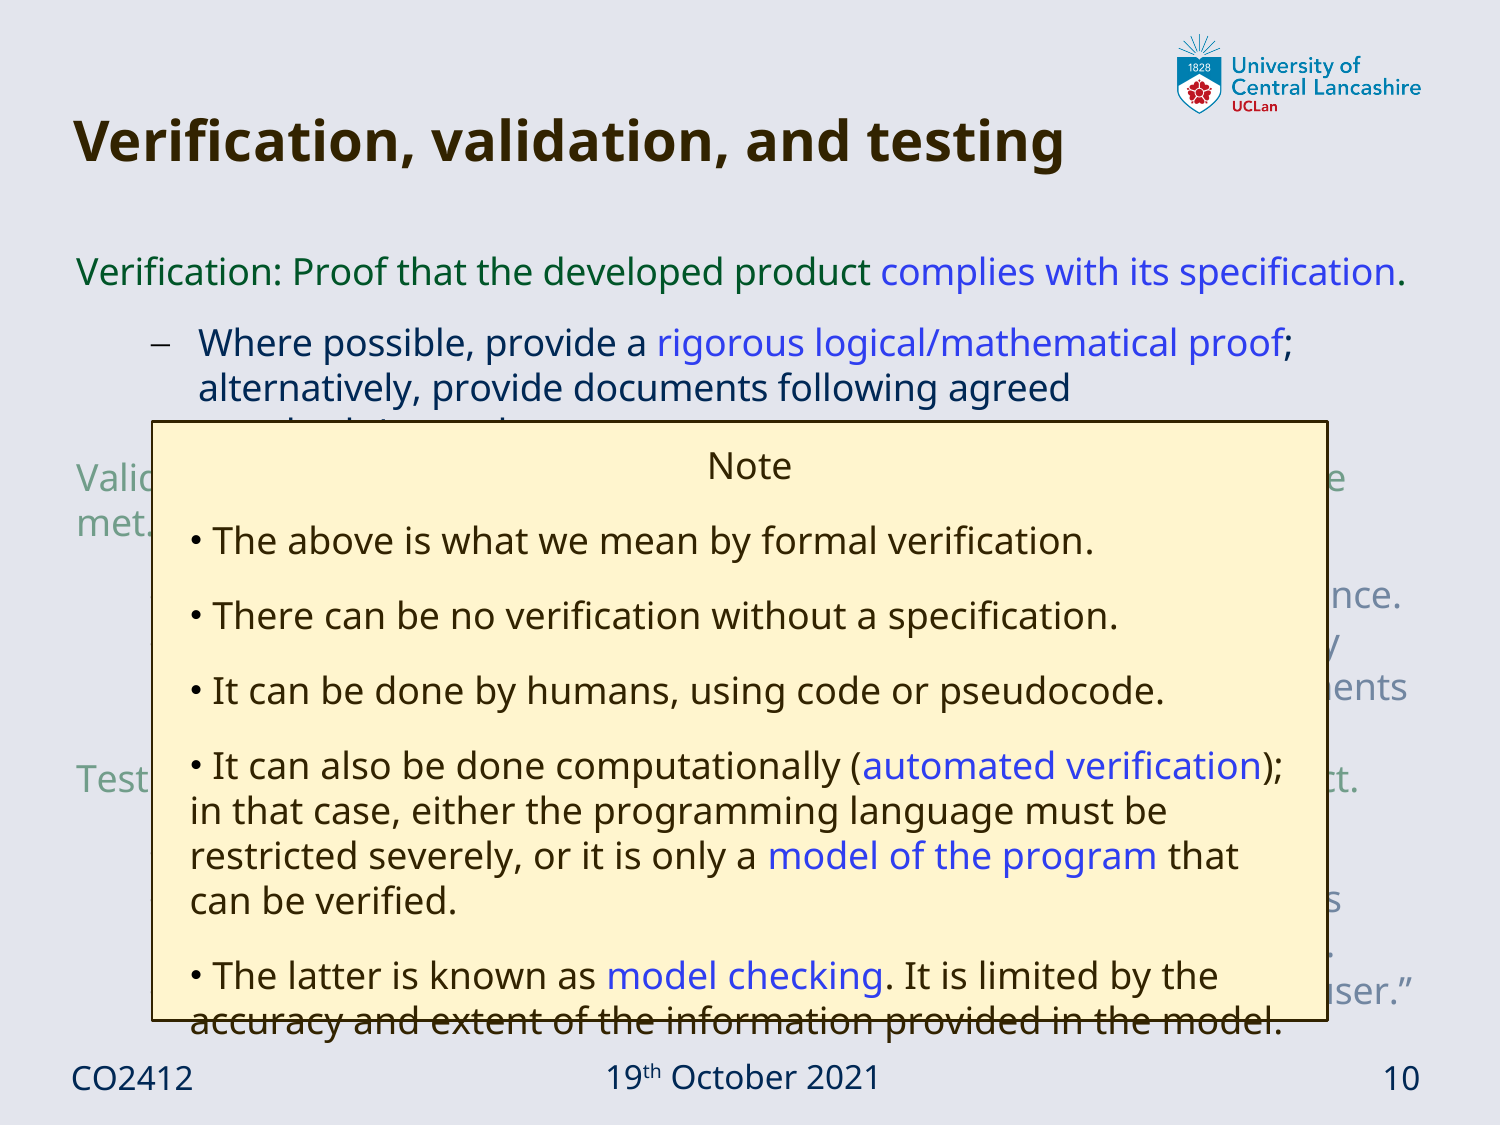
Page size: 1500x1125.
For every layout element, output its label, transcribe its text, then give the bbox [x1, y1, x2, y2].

picture [1177, 34, 1421, 93]
text_box [994, 1005, 1035, 1030]
text_box [358, 1024, 368, 1030]
text_box [927, 1016, 939, 1030]
text_box [436, 1016, 446, 1022]
text_box [1201, 1016, 1213, 1030]
text_box [1248, 1016, 1258, 1022]
text_box [716, 1016, 728, 1030]
text_box [833, 1016, 845, 1030]
text_box [28, 421, 1462, 1030]
text_box [617, 1005, 707, 1030]
text_box [857, 1016, 868, 1030]
text_box [755, 1016, 765, 1030]
text_box [1038, 1005, 1110, 1030]
text_box Note The above is what we mean by formal verification. There can be no verification without a specification. It can be done by humans, using code or pseudocode. It can also be done computationally (automated verification); in that case, either the programming language must be restricted severely, or it is only a model of the program that can be verified. The latter is known as model checking. It is limited by the accuracy and extent of the information provided in the model. [174, 434, 1325, 1005]
text_box [1167, 1016, 1177, 1030]
text_box [705, 1005, 991, 1030]
text_box [380, 1016, 391, 1030]
text_box [511, 1016, 522, 1030]
text_box [490, 1016, 500, 1022]
text_box [1224, 1016, 1236, 1030]
text_box [1136, 1016, 1146, 1022]
text_box [789, 1024, 799, 1030]
text_box [1066, 1016, 1077, 1030]
text_box [979, 1016, 991, 1030]
text_box Verification: Proof that the developed product complies with its specification. Where possible, provide a rigorous logical/mathematical proof; alternatively, provide documents following agreed standards/procedures. [59, 240, 1484, 417]
text_box [194, 1024, 204, 1030]
text_box [681, 1016, 692, 1030]
text_box [1113, 1016, 1124, 1030]
text_box [1023, 1016, 1035, 1030]
text_box [557, 1016, 569, 1030]
text_box [768, 1016, 778, 1030]
text_box [1239, 1005, 1266, 1030]
text_box [290, 1024, 300, 1030]
text_box [640, 1016, 650, 1022]
text_box [617, 1016, 628, 1030]
text_box [582, 1005, 614, 1030]
text_box [1180, 1016, 1190, 1030]
text_box [1113, 1005, 1236, 1030]
title Verification, validation, and testing [58, 93, 1475, 186]
text_box [1003, 1016, 1013, 1022]
text_box [890, 1016, 902, 1030]
text_box [417, 1005, 584, 1030]
text_box [402, 1016, 414, 1030]
